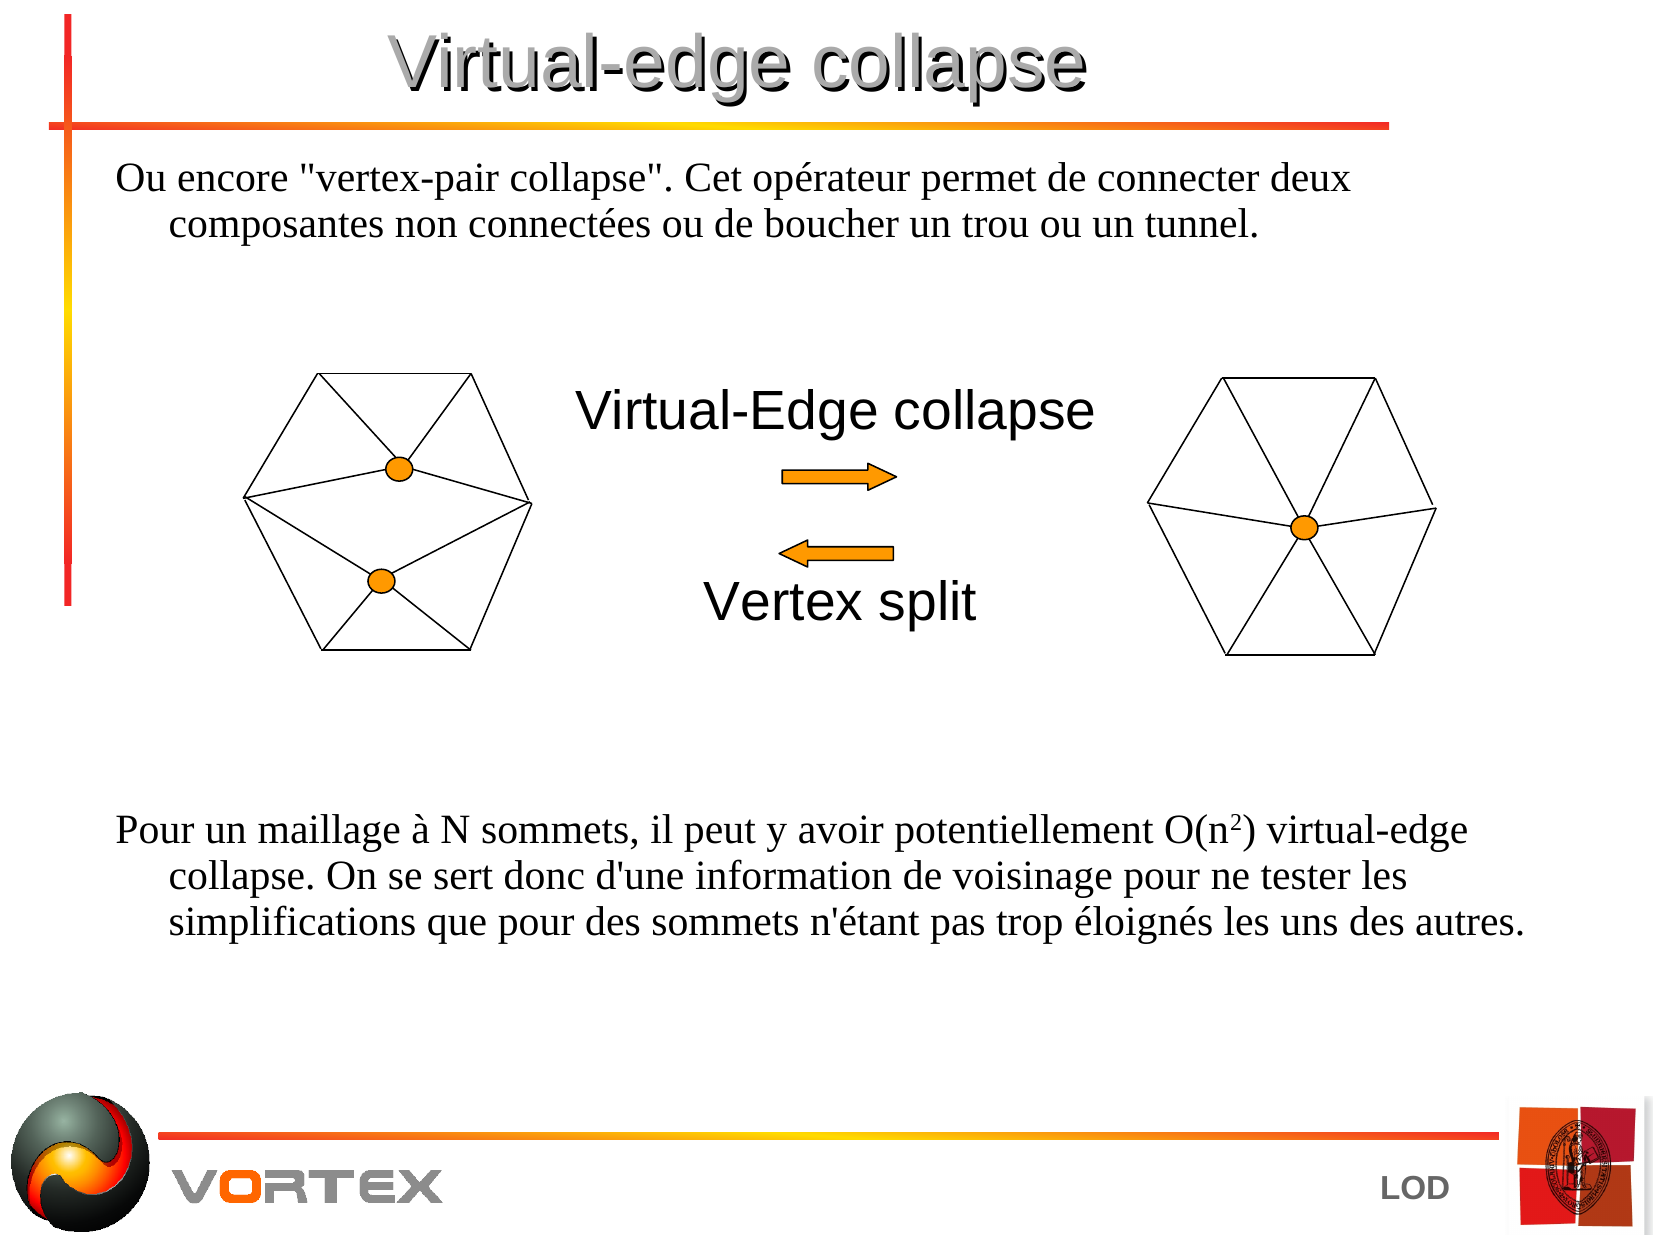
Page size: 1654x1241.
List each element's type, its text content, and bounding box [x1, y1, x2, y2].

picture [1505, 1096, 1653, 1235]
text_box Virtual-Edge collapse [559, 372, 1114, 455]
text_box [782, 463, 897, 491]
text_box [1290, 515, 1318, 540]
text_box Vertex split [663, 562, 1018, 646]
text_box [779, 540, 894, 562]
text_box [385, 457, 413, 482]
text_box [367, 569, 395, 594]
list Ou encore "vertex-pair collapse". Cet opérateur permet de connecter deux composantes non connectées ou de boucher un trou ou un tunnel. Pour un maillage à N sommets, il peut y avoir potentiellement O(n2) virtual-edge collapse. On se sert donc d'une information de voisinage pour ne tester les simplifications que pour des sommets n'étant pas trop éloignés les uns des autres. [97, 153, 1571, 1109]
title Virtual-edge collapse [82, 4, 1392, 120]
picture [11, 1092, 443, 1232]
